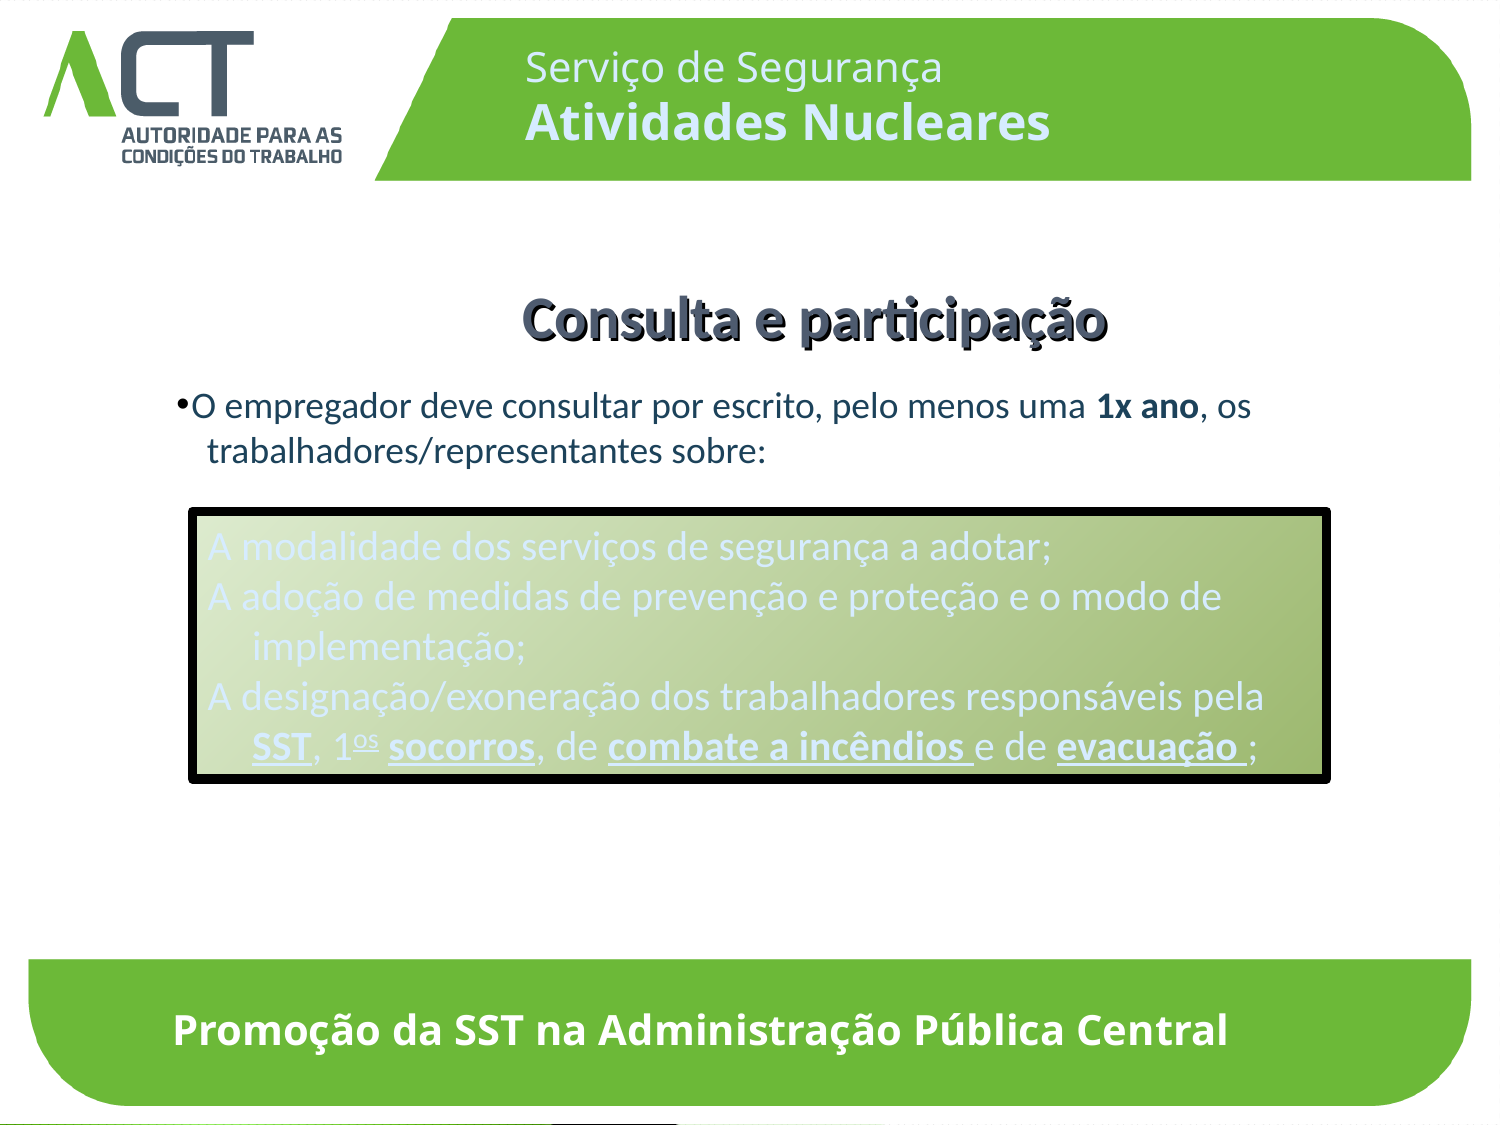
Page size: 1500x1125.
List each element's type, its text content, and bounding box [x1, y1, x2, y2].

text_box O empregador deve consultar por escrito, pelo menos uma 1x ano, os trabalhadores/representantes sobre: [161, 373, 1382, 479]
text_box Serviço de Segurança Atividades Nucleares [510, 24, 1328, 167]
title Consulta e participação [411, 278, 1230, 362]
text_box Promoção da SST na Administração Pública Central [172, 988, 1361, 1070]
text_box A modalidade dos serviços de segurança a adotar; A adoção de medidas de prevenção e proteção e o modo de implementação; A designação/exoneração dos trabalhadores responsáveis pela SST, 1os socorros, de combate a incêndios e de evacuação ; [192, 511, 1327, 779]
